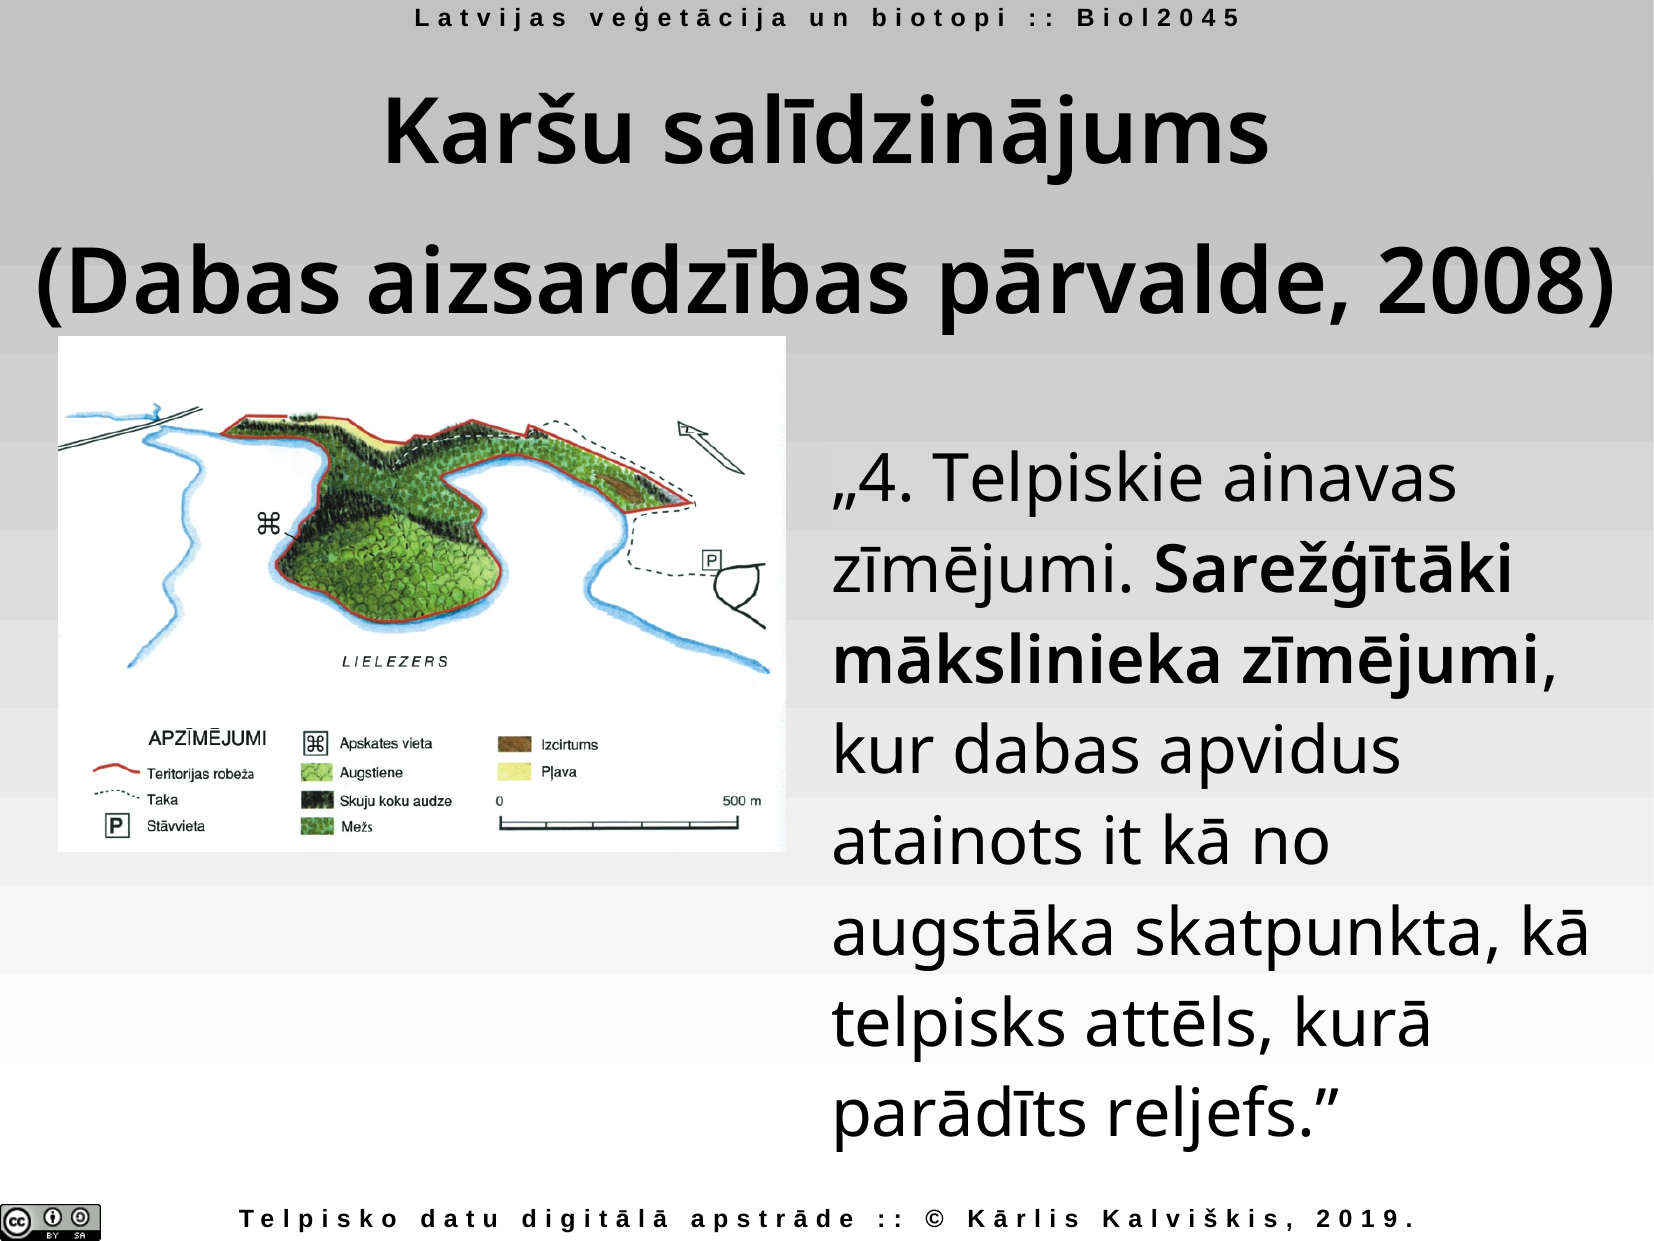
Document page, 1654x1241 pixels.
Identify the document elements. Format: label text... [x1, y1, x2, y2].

picture [0, 0, 1654, 1241]
text_box „4. Telpiskie ainavas zīmējumi. Sarežģītāki mākslinieka zīmējumi, kur dabas apvidus atainots it kā no augstāka skatpunkta, kā telpisks attēls, kurā parādīts reljefs.” (izcēlums mans) Tūristiem šādas kartes patīk, jo ļauj daudz labāk orientēties apvidū bez priekšzināšanām kartogrāfijā. [72, 430, 1620, 1186]
title Karšu salīdzinājums (Dabas aizsardzības pārvalde, 2008) [29, 40, 1625, 288]
